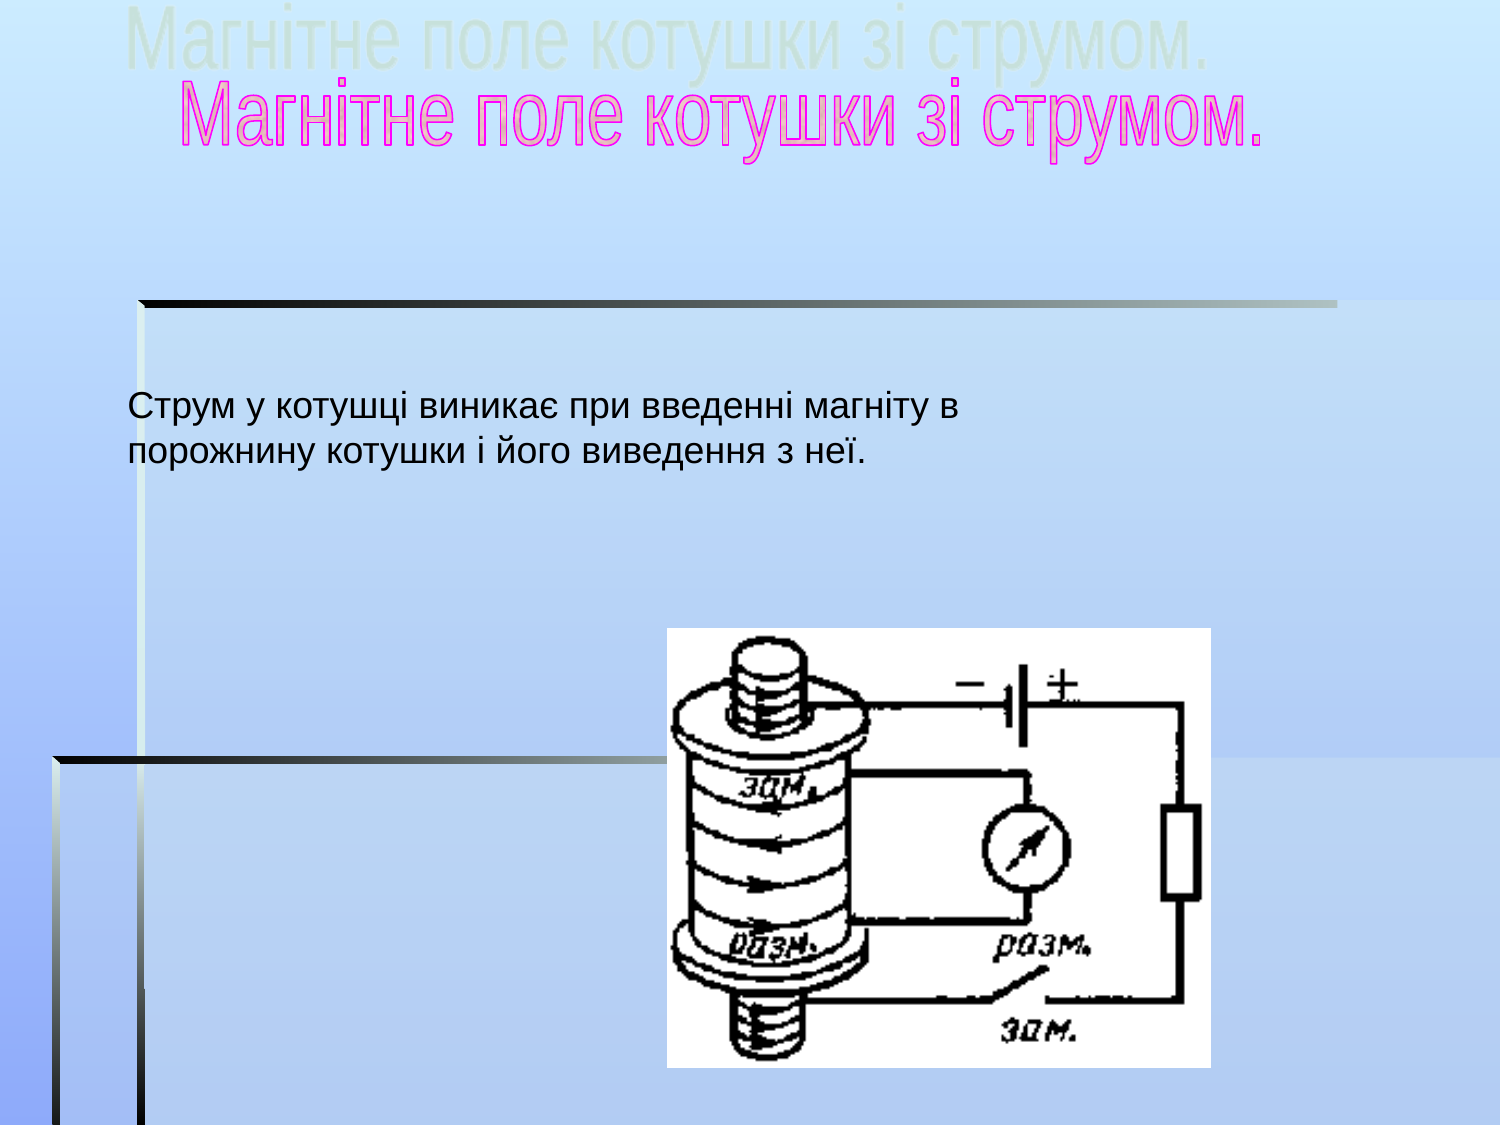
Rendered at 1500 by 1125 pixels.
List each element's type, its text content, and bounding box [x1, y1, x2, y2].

text_box Магнітне поле котушки зі струмом. [834, 96, 860, 145]
text_box Магнітне поле котушки зі струмом. [780, 96, 826, 145]
text_box Магнітне поле котушки зі струмом. [1120, 96, 1159, 145]
text_box Магнітне поле котушки зі струмом. [420, 95, 453, 146]
text_box Магнітне поле котушки зі струмом. [1205, 96, 1243, 145]
text_box Магнітне поле котушки зі струмом. [1016, 96, 1045, 145]
text_box Магнітне поле котушки зі струмом. [1083, 96, 1117, 164]
text_box Магнітне поле котушки зі струмом. [647, 96, 674, 145]
text_box Магнітне поле котушки зі струмом. [676, 95, 709, 146]
text_box Магнітне поле котушки зі струмом. [547, 96, 583, 146]
text_box Магнітне поле котушки зі струмом. [513, 95, 546, 146]
text_box Магнітне поле котушки зі струмом. [479, 96, 507, 145]
text_box Магнітне поле котушки зі струмом. [589, 95, 622, 146]
text_box Магнітне поле котушки зі струмом. [711, 96, 740, 145]
text_box Магнітне поле котушки зі струмом. [984, 95, 1014, 146]
text_box Магнітне поле котушки зі струмом. [1050, 95, 1081, 164]
text_box Магнітне поле котушки зі струмом. [864, 96, 893, 145]
text_box Магнітне поле котушки зі струмом. [917, 95, 945, 146]
text_box Магнітне поле котушки зі струмом. [350, 96, 380, 145]
picture [667, 628, 1211, 1068]
text_box Струм у котушці виникає при введенні магніту в порожнину котушки і його виведення з неї. [112, 373, 1083, 478]
text_box Магнітне поле котушки зі струмом. [237, 95, 273, 146]
text_box Магнітне поле котушки зі струмом. [301, 96, 330, 145]
text_box Магнітне поле котушки зі струмом. [183, 81, 229, 145]
text_box Магнітне поле котушки зі струмом. [741, 96, 776, 164]
text_box Магнітне поле котушки зі струмом. [1165, 95, 1198, 146]
text_box Магнітне поле котушки зі струмом. [385, 96, 414, 145]
text_box Магнітне поле котушки зі струмом. [277, 96, 296, 145]
